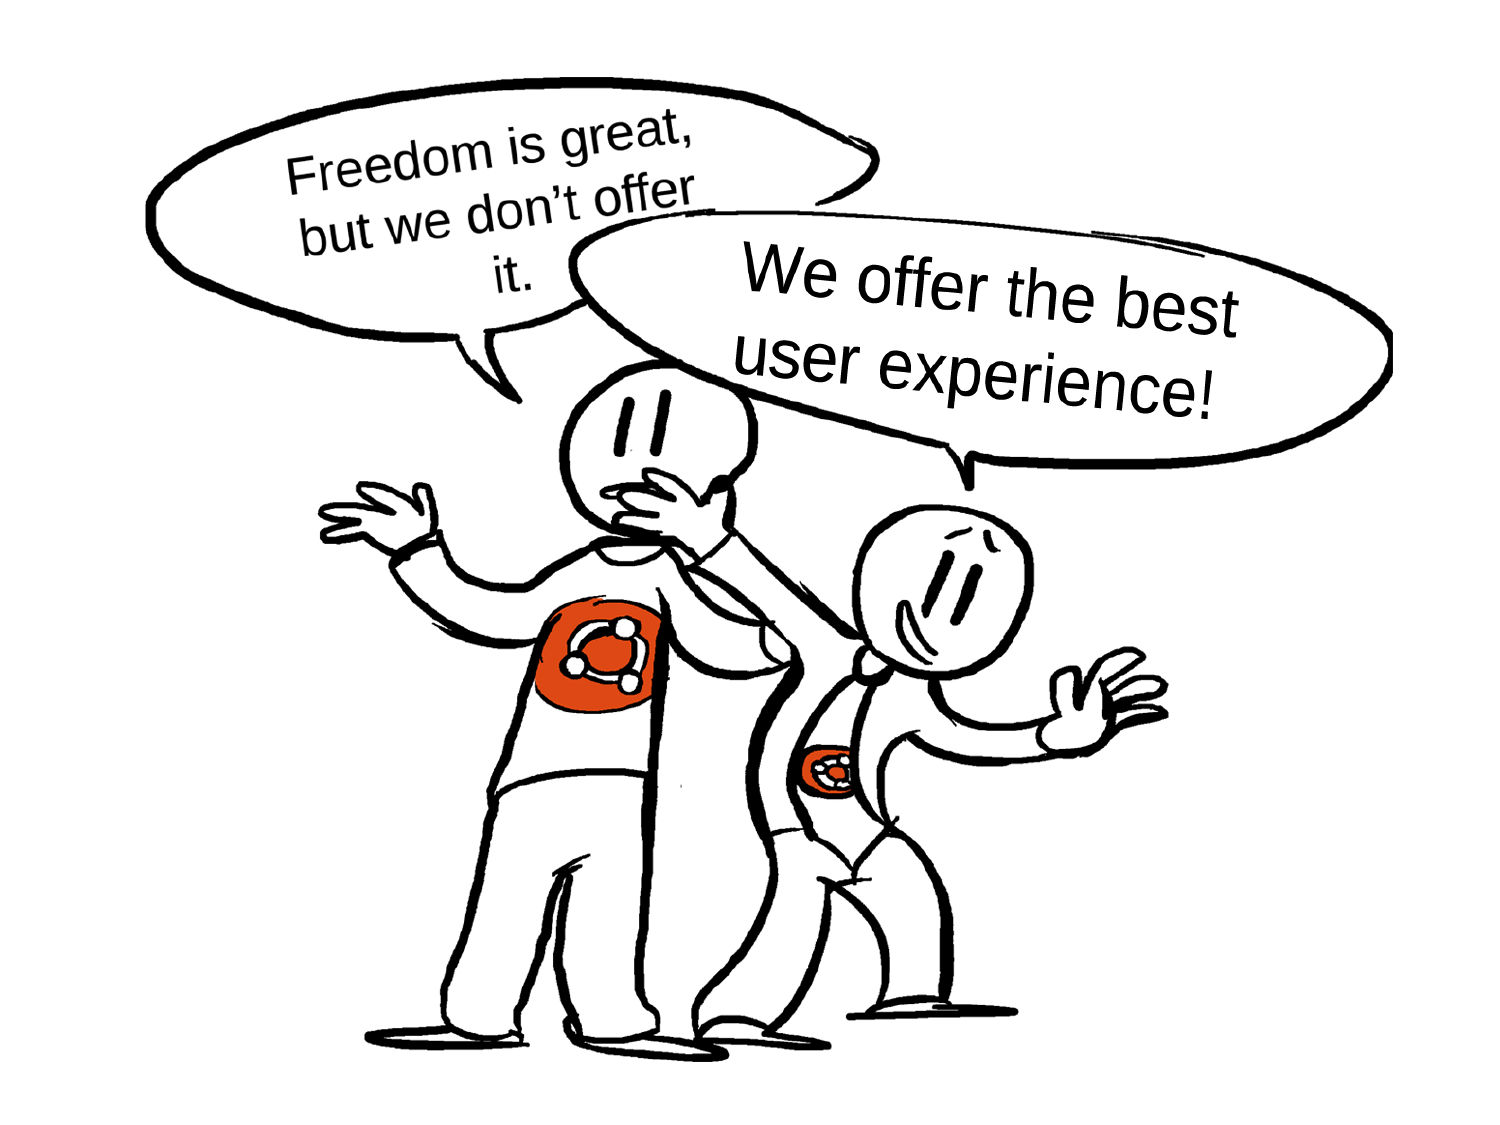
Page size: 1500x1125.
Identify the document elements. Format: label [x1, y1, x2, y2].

picture [75, 54, 1438, 1078]
